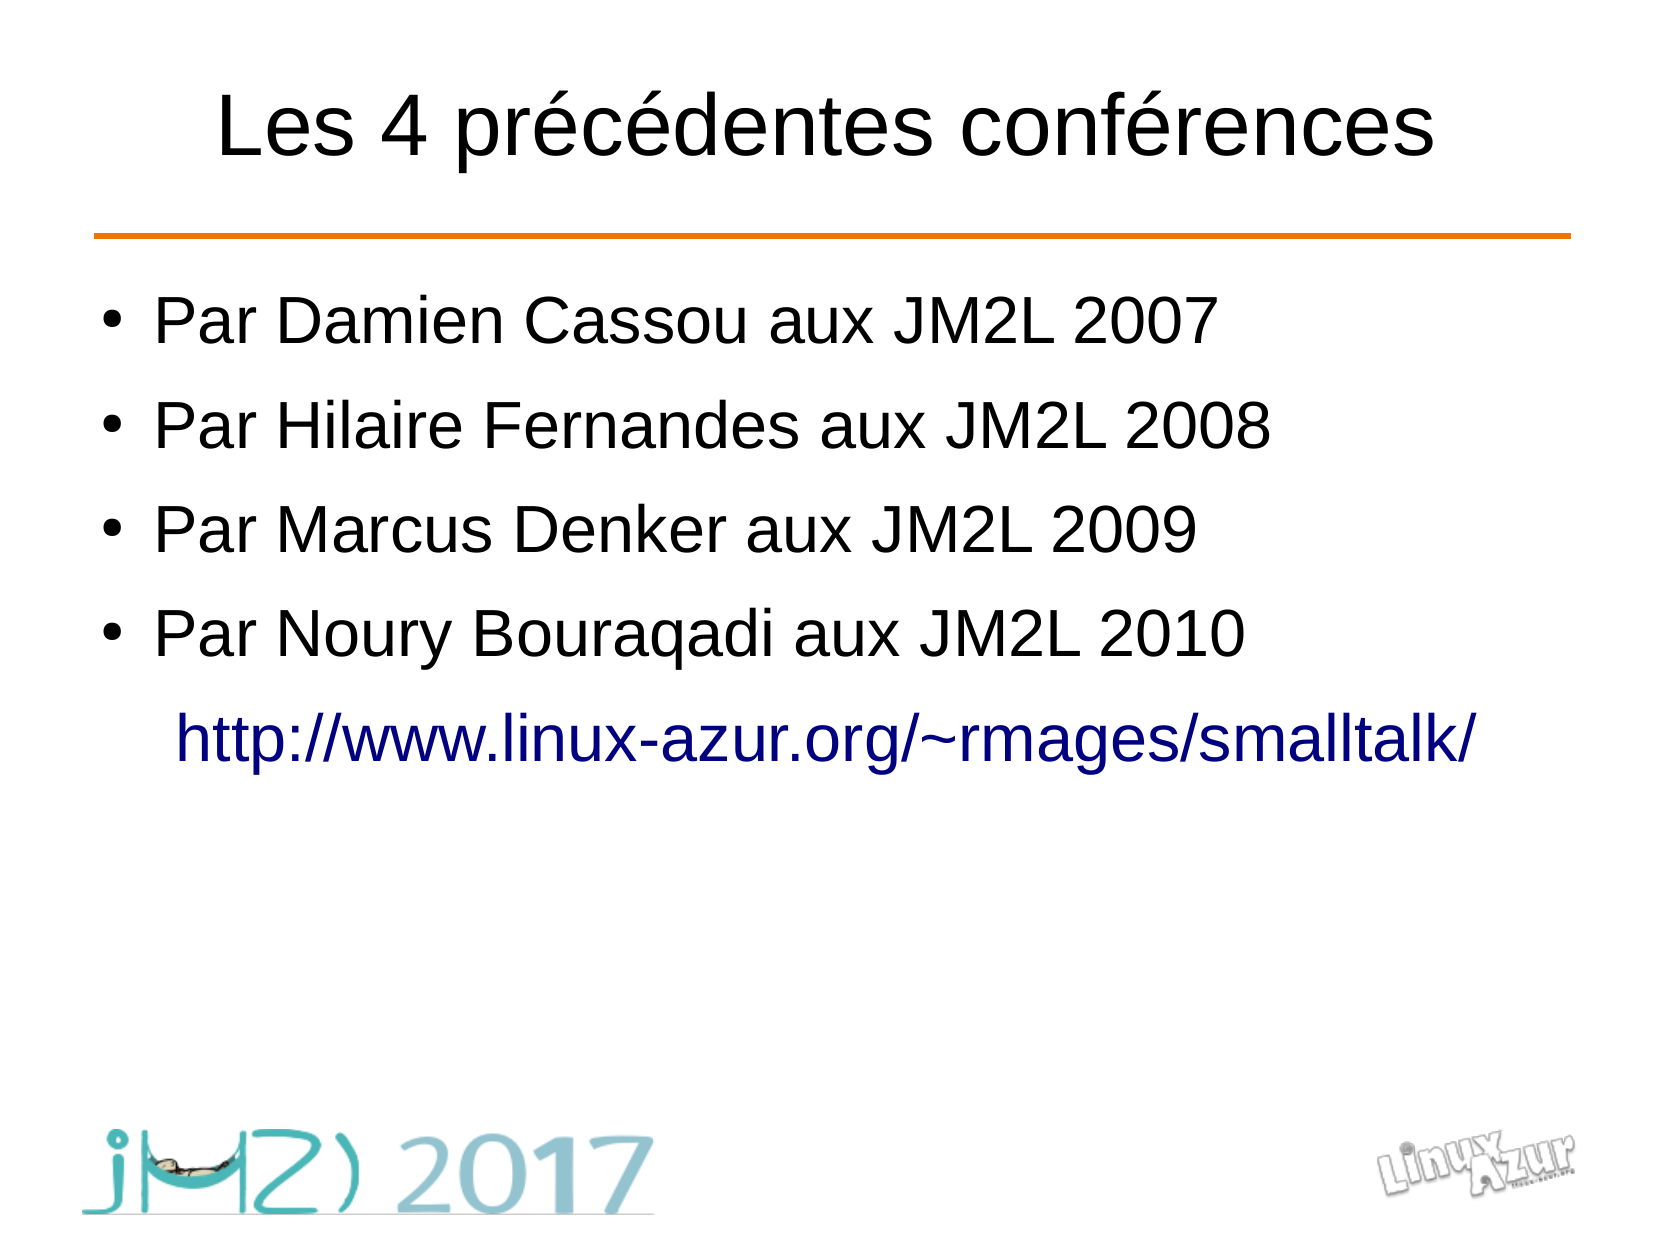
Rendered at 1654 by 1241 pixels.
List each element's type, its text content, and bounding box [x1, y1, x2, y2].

picture [1346, 1115, 1600, 1211]
picture [82, 1129, 655, 1216]
title Les 4 précédentes conférences [82, 49, 1571, 201]
list Par Damien Cassou aux JM2L 2007 Par Hilaire Fernandes aux JM2L 2008 Par Marcus Denker aux JM2L 2009 Par Noury Bouraqadi aux JM2L 2010 http://www.linux-azur.org/~rmages/smalltalk/ [82, 283, 1571, 1063]
